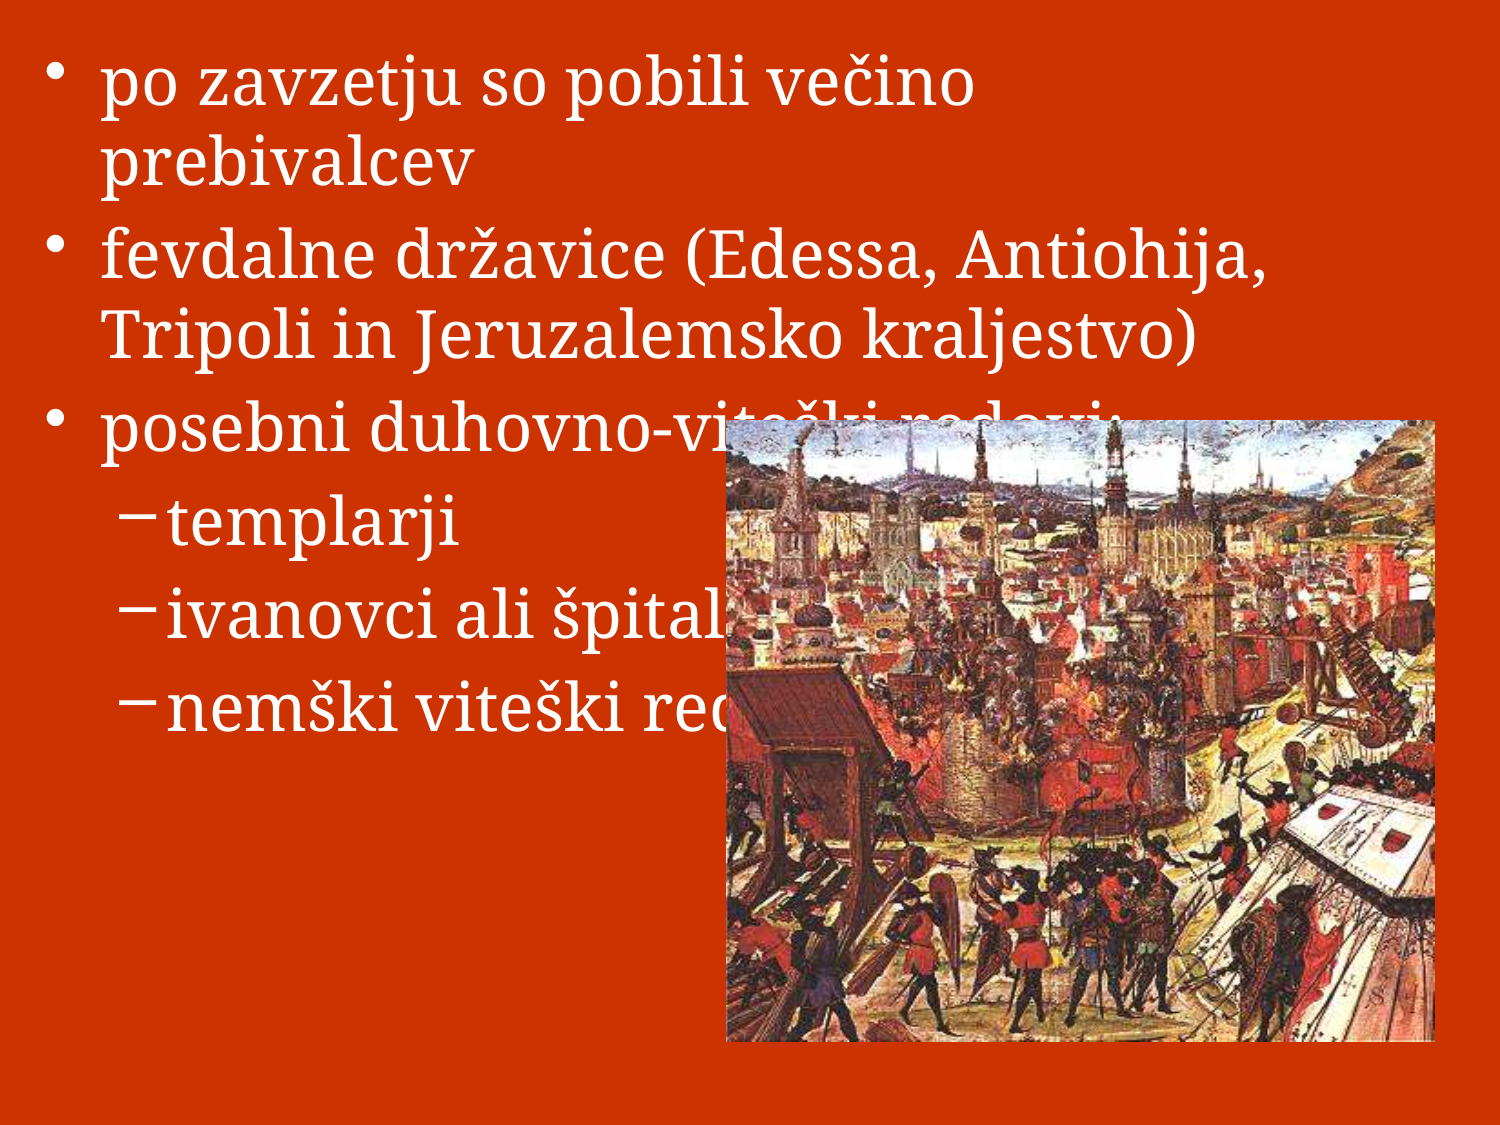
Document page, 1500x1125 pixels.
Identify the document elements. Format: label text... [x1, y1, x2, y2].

picture [726, 420, 1435, 1042]
list po zavzetju so pobili večino prebivalcev fevdalne državice (Edessa, Antiohija, Tripoli in Jeruzalemsko kraljestvo) posebni duhovno-viteški redovi: templarji ivanovci ali špitalarji nemški viteški red [29, 31, 1380, 1083]
